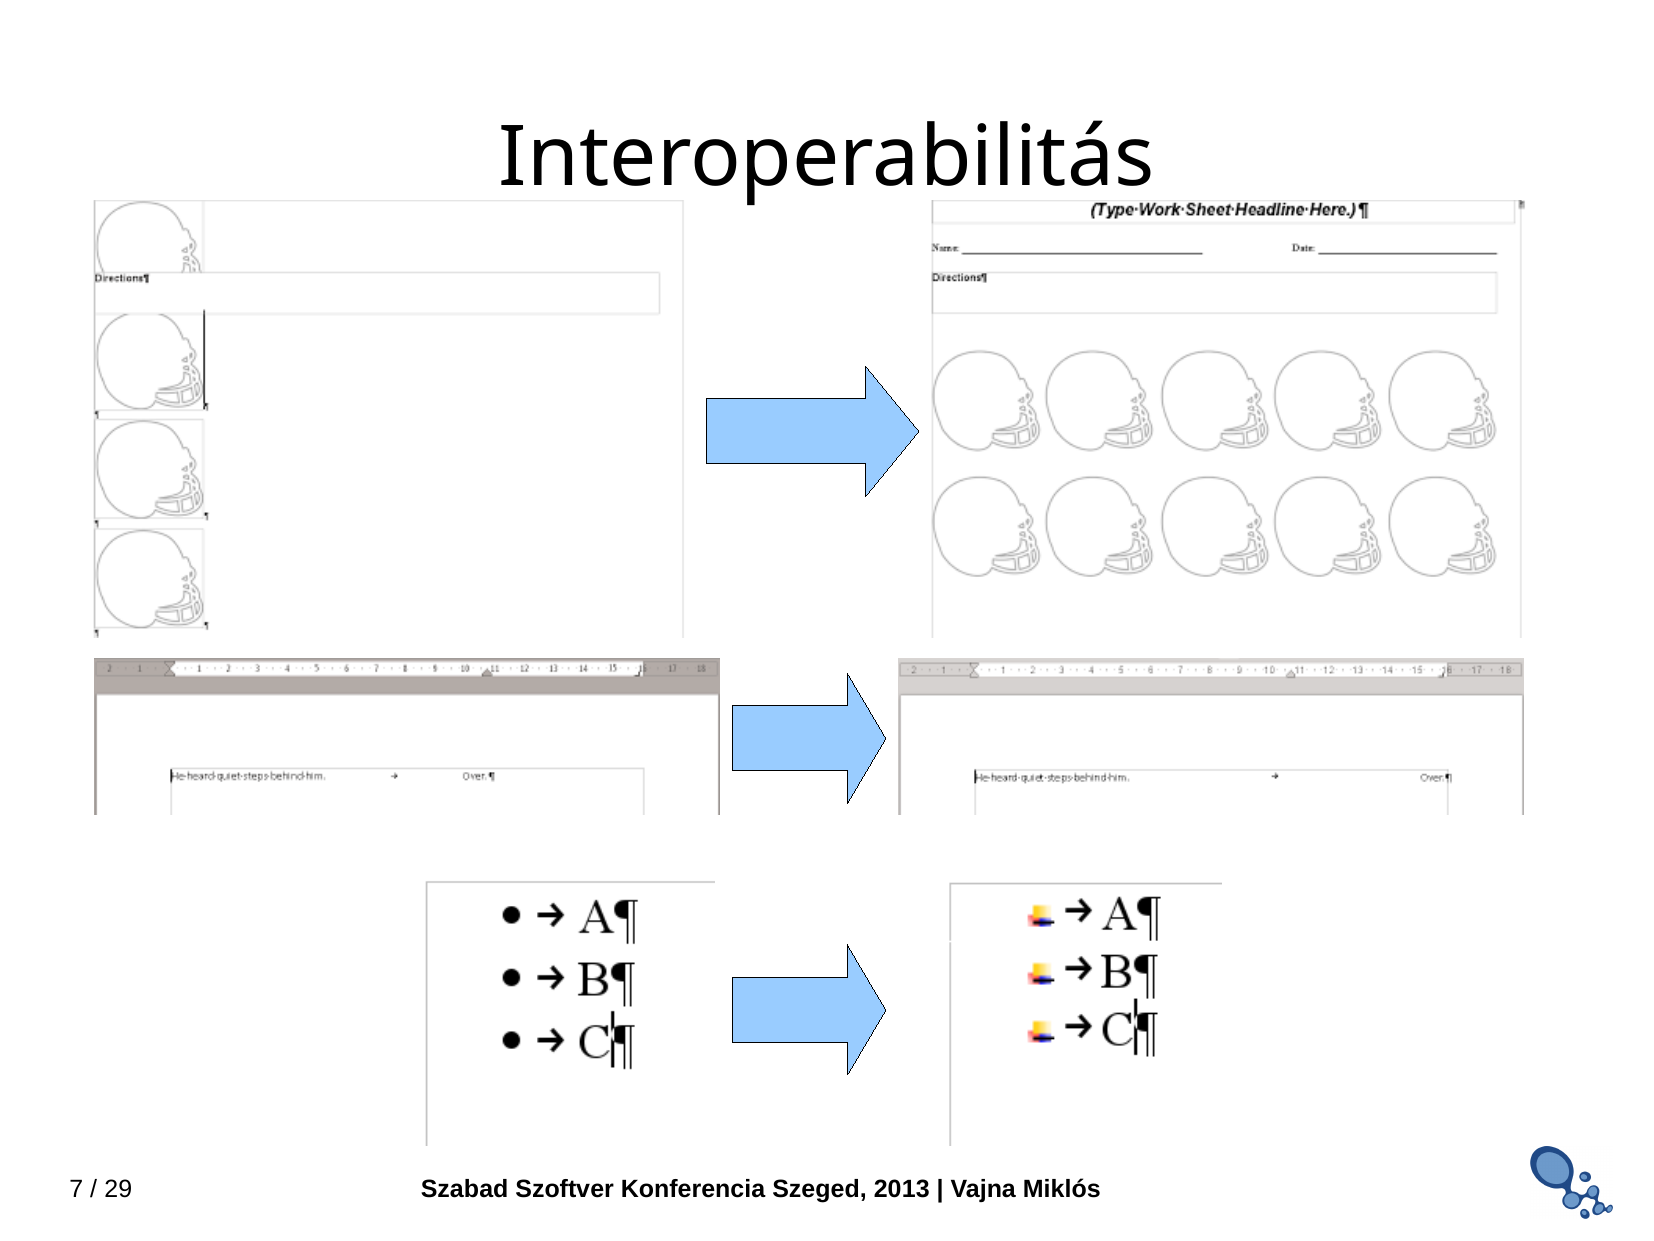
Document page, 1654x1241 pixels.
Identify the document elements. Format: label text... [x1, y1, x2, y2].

picture [910, 200, 1536, 638]
picture [94, 658, 720, 815]
text_box [706, 366, 919, 497]
title Interoperabilitás [82, 49, 1571, 257]
text_box [732, 944, 886, 1075]
picture [1530, 1146, 1613, 1219]
picture [898, 658, 1524, 815]
picture [909, 833, 1222, 1146]
picture [401, 833, 715, 1146]
text_box [732, 673, 886, 804]
picture [80, 200, 706, 638]
